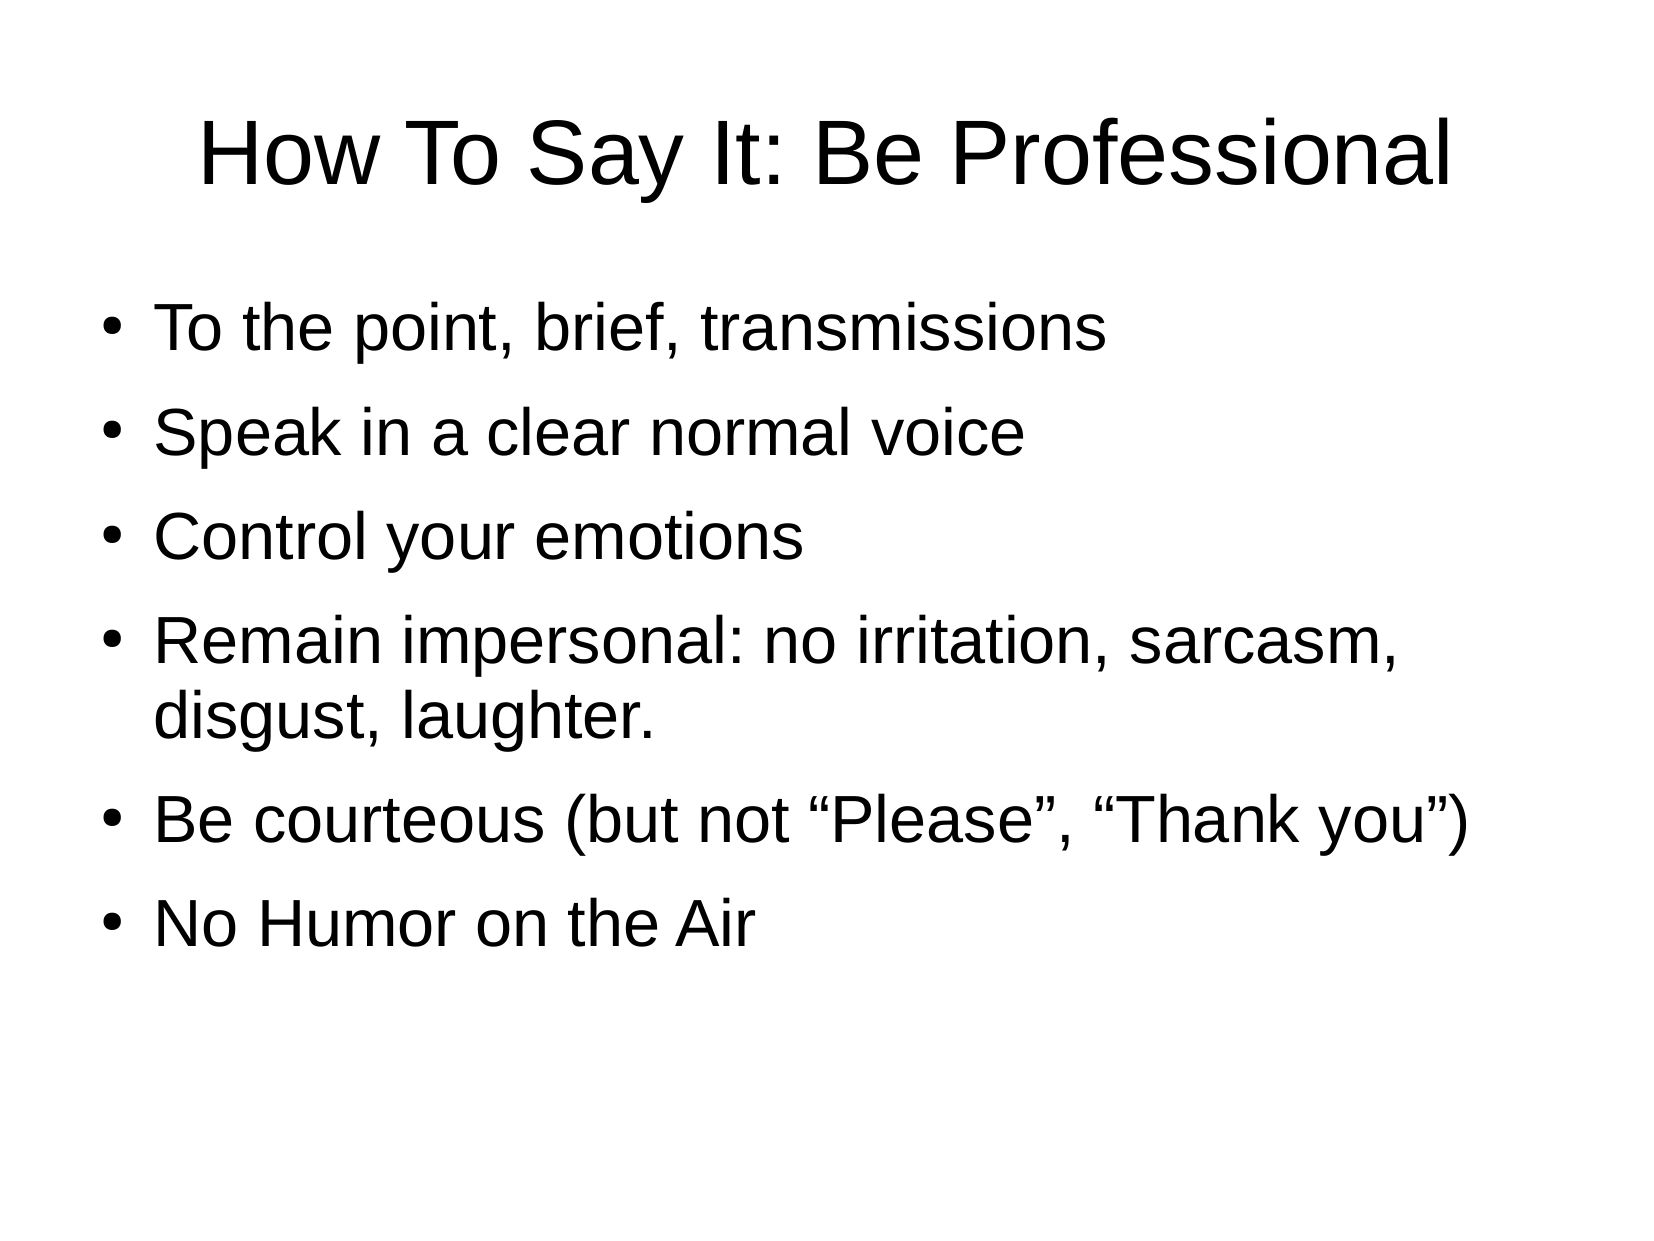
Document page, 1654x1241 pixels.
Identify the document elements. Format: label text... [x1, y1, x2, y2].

title How To Say It: Be Professional [82, 49, 1571, 257]
list To the point, brief, transmissions Speak in a clear normal voice Control your emotions Remain impersonal: no irritation, sarcasm, disgust, laughter. Be courteous (but not “Please”, “Thank you”) No Humor on the Air [82, 290, 1571, 1010]
